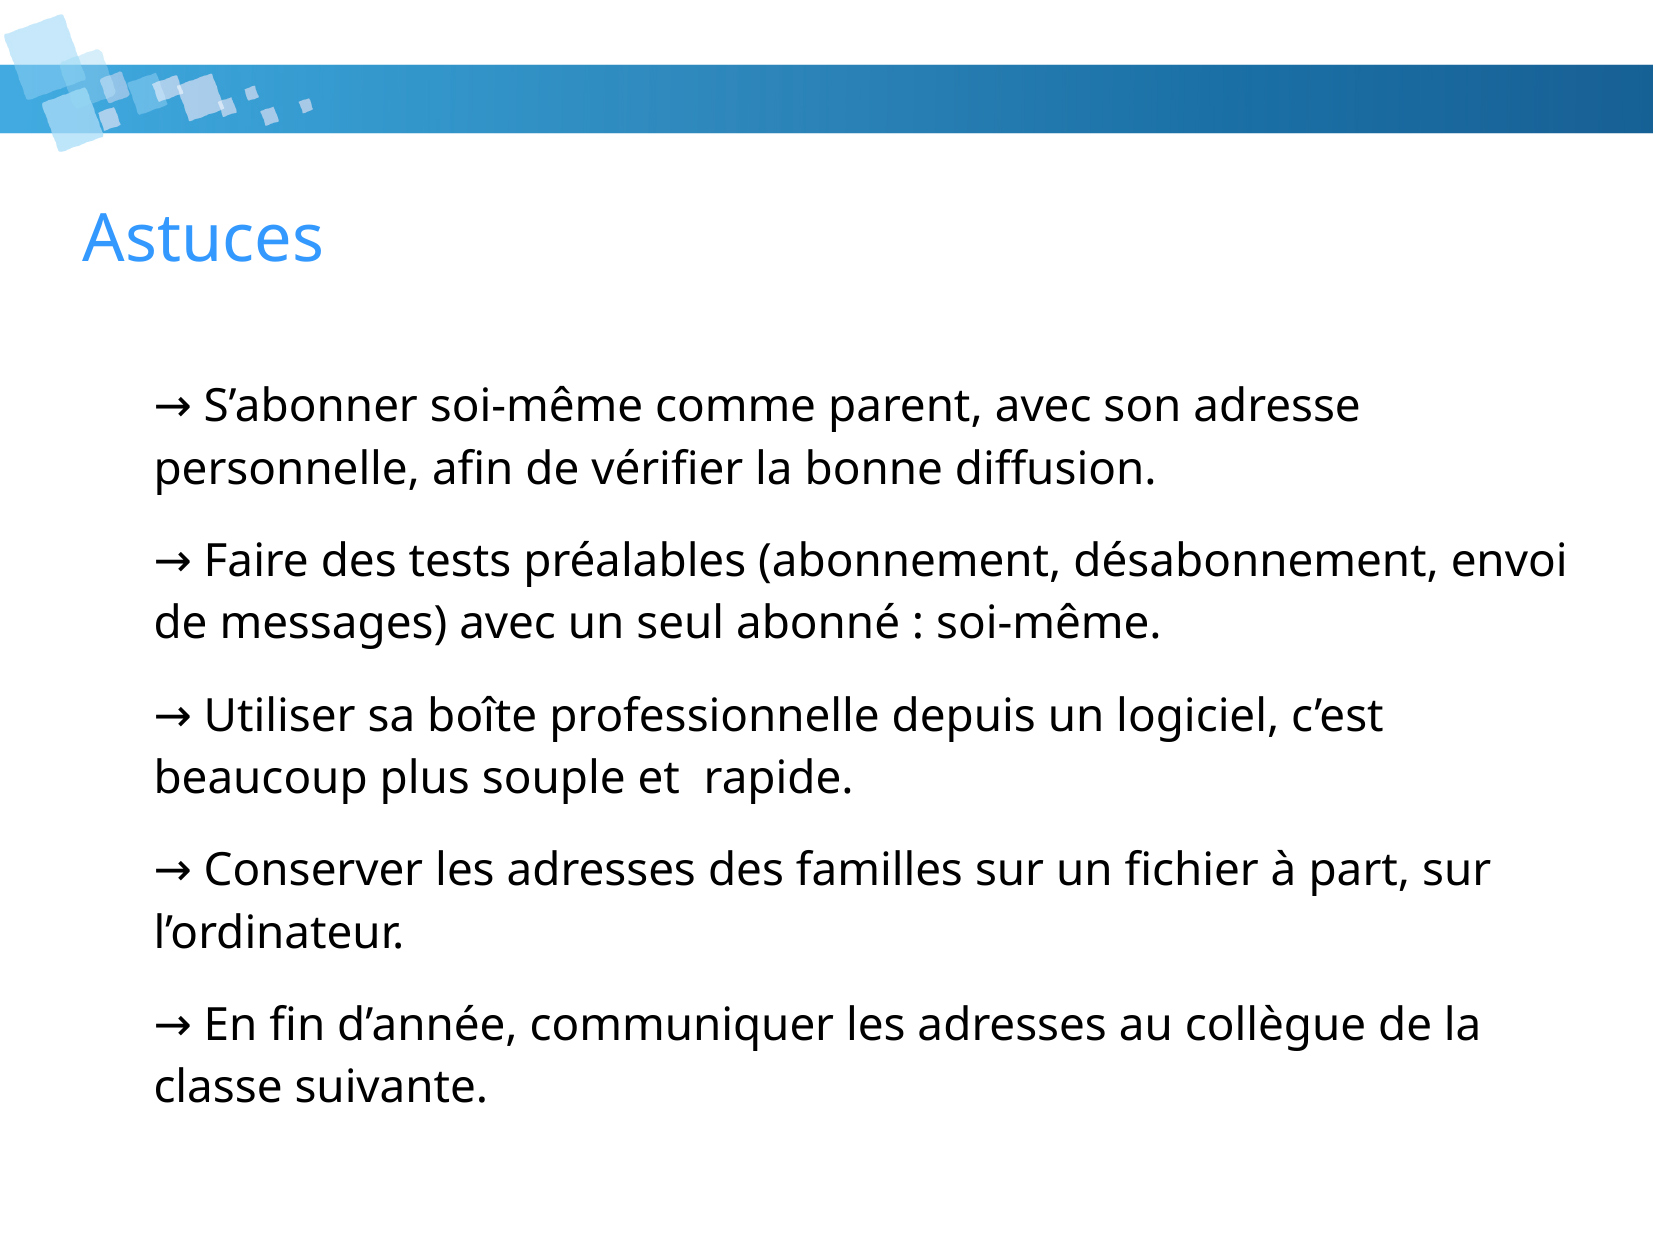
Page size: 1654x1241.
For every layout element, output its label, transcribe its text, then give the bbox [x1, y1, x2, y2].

picture [0, 0, 1653, 1238]
title Astuces [82, 132, 1571, 340]
list → S’abonner soi-même comme parent, avec son adresse personnelle, afin de vérifier la bonne diffusion. → Faire des tests préalables (abonnement, désabonnement, envoi de messages) avec un seul abonné : soi-même. → Utiliser sa boîte professionnelle depuis un logiciel, c’est beaucoup plus souple et rapide. → Conserver les adresses des familles sur un fichier à part, sur l’ordinateur. → En fin d’année, communiquer les adresses au collègue de la classe suivante. [82, 372, 1571, 1024]
